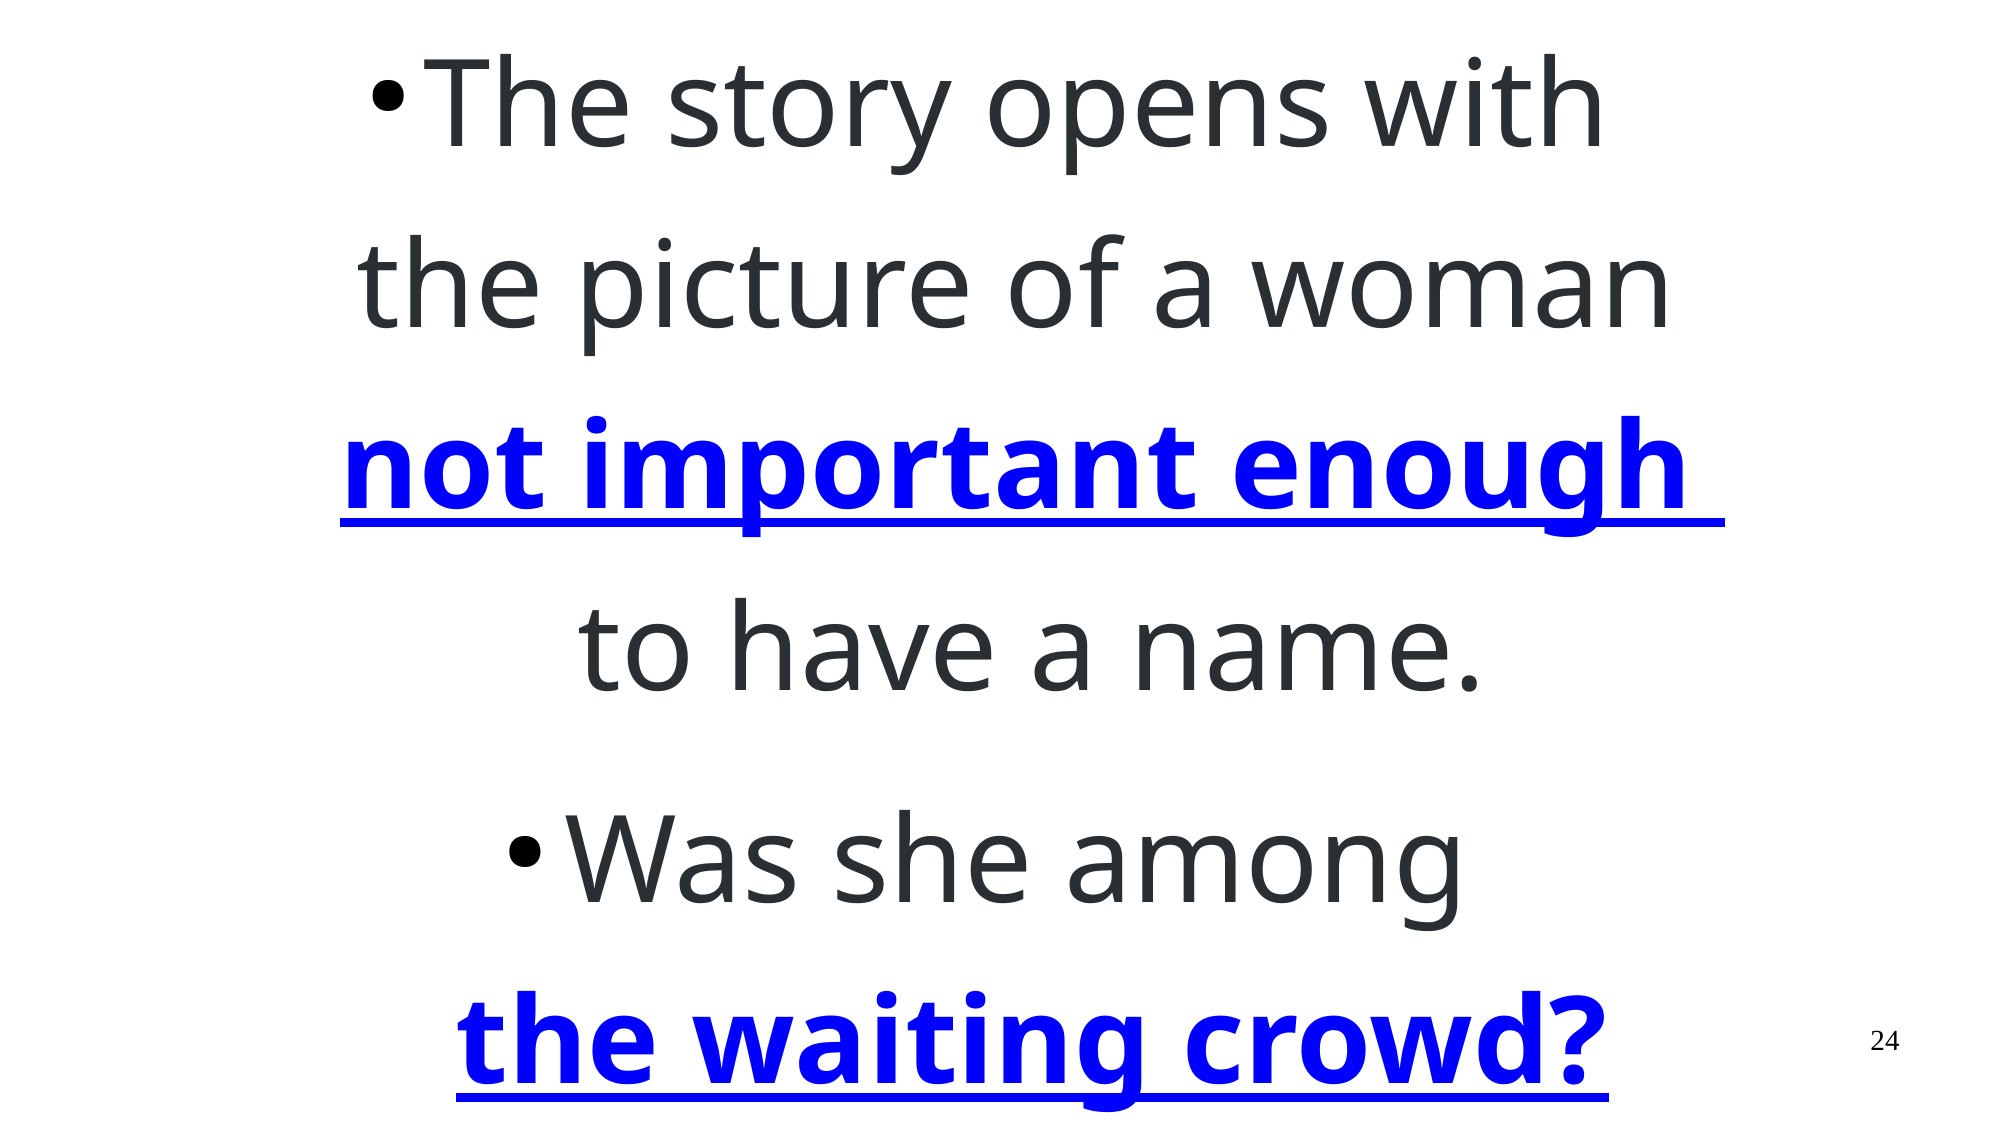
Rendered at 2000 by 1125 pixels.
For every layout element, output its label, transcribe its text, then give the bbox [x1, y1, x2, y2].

list The story opens with the picture of a woman not important enough to have a name. Was she among the waiting crowd? [0, 0, 1996, 1123]
